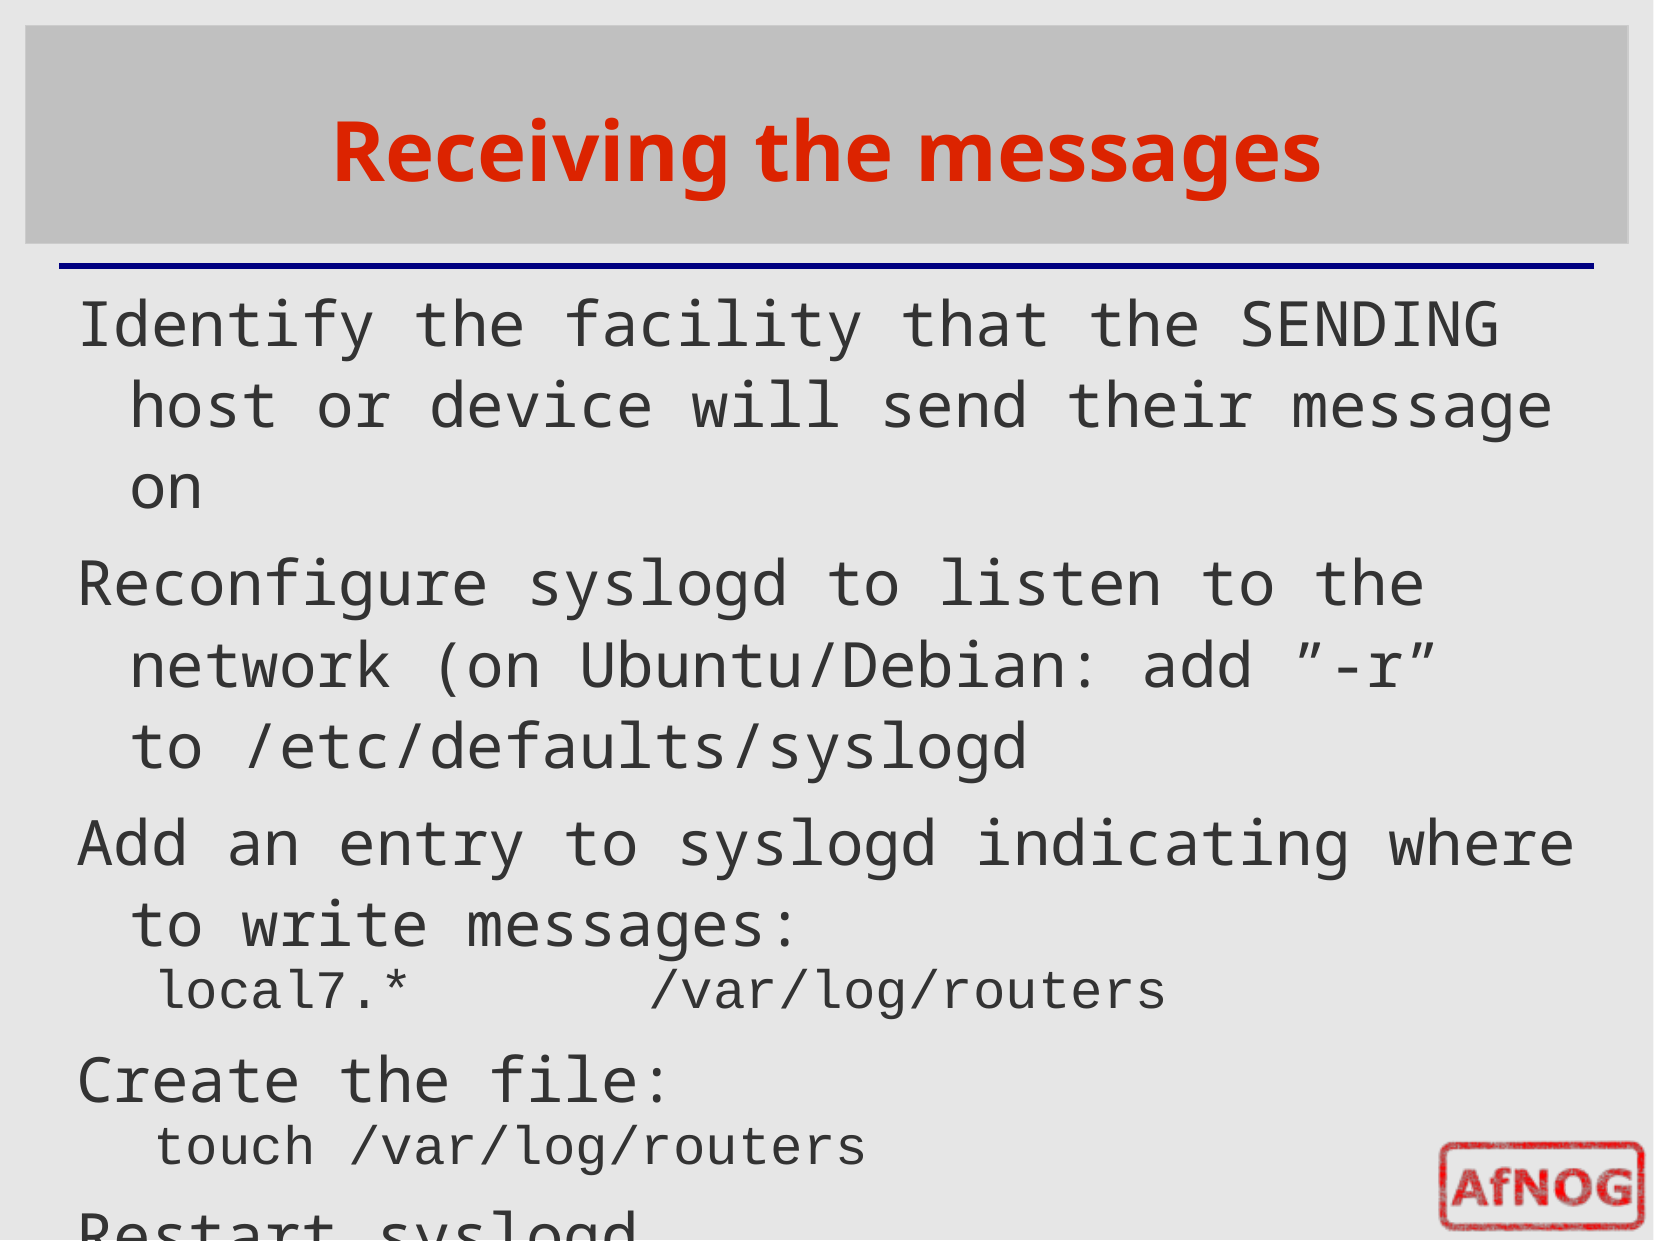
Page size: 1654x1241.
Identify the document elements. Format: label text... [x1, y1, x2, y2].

list Identify the facility that the SENDING host or device will send their message on Reconfigure syslogd to listen to the network (on Ubuntu/Debian: add ”-r” to /etc/defaults/syslogd Add an entry to syslogd indicating where to write messages: local7.* /var/log/routers Create the file: touch /var/log/routers Restart syslogd /etc/rc.d/syslogd restart [59, 280, 1594, 1206]
title Receiving the messages [121, 53, 1534, 246]
picture [1437, 1139, 1648, 1235]
